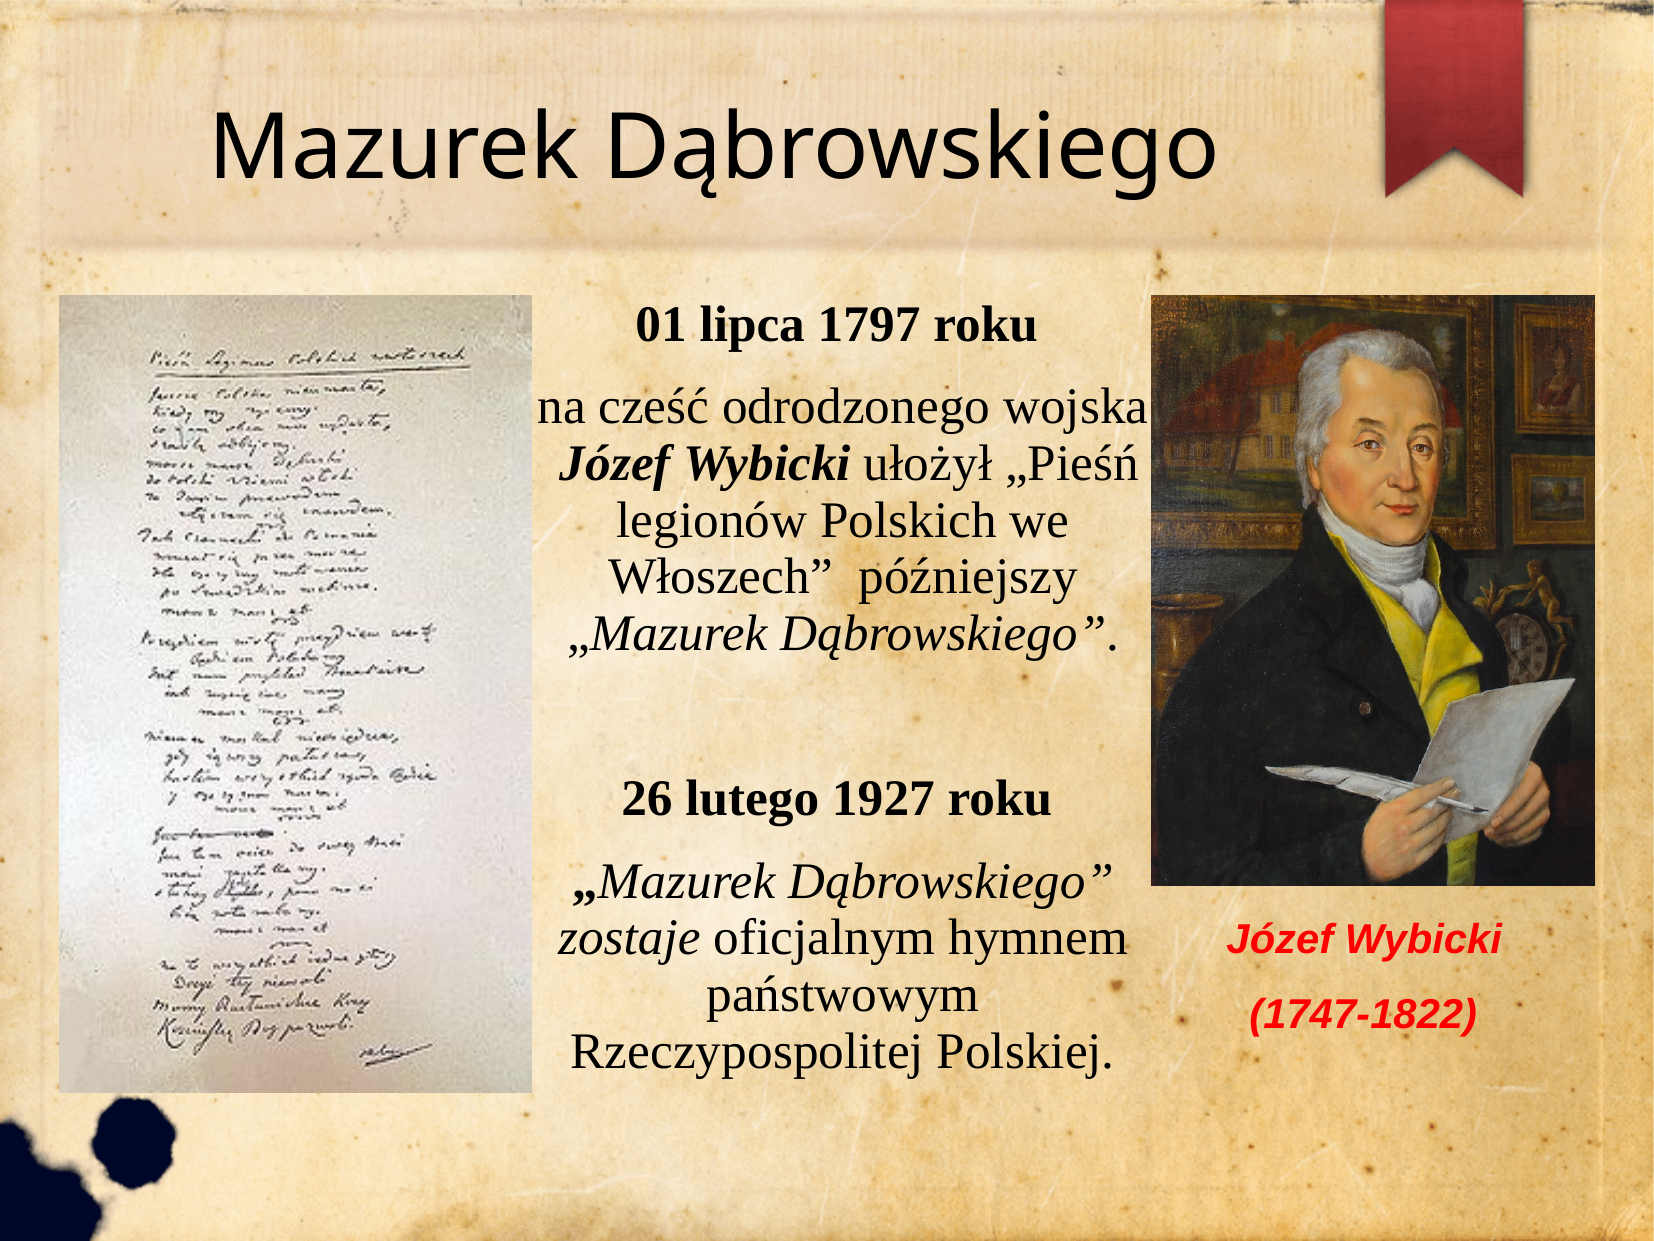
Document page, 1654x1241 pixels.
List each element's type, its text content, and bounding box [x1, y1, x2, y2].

list Józef Wybicki (1747-1822) [1155, 915, 1625, 1063]
title Mazurek Dąbrowskiego [82, 49, 1347, 237]
picture [0, 0, 1654, 1241]
list 01 lipca 1797 roku na cześć odrodzonego wojska Józef Wybicki ułożył „Pieśń legionów Polskich we Włoszech” późniejszy „Mazurek Dąbrowskiego”. 26 lutego 1927 roku „Mazurek Dąbrowskiego” zostaje oficjalnym hymnem państwowym Rzeczypospolitej Polskiej. [472, 295, 1152, 1128]
